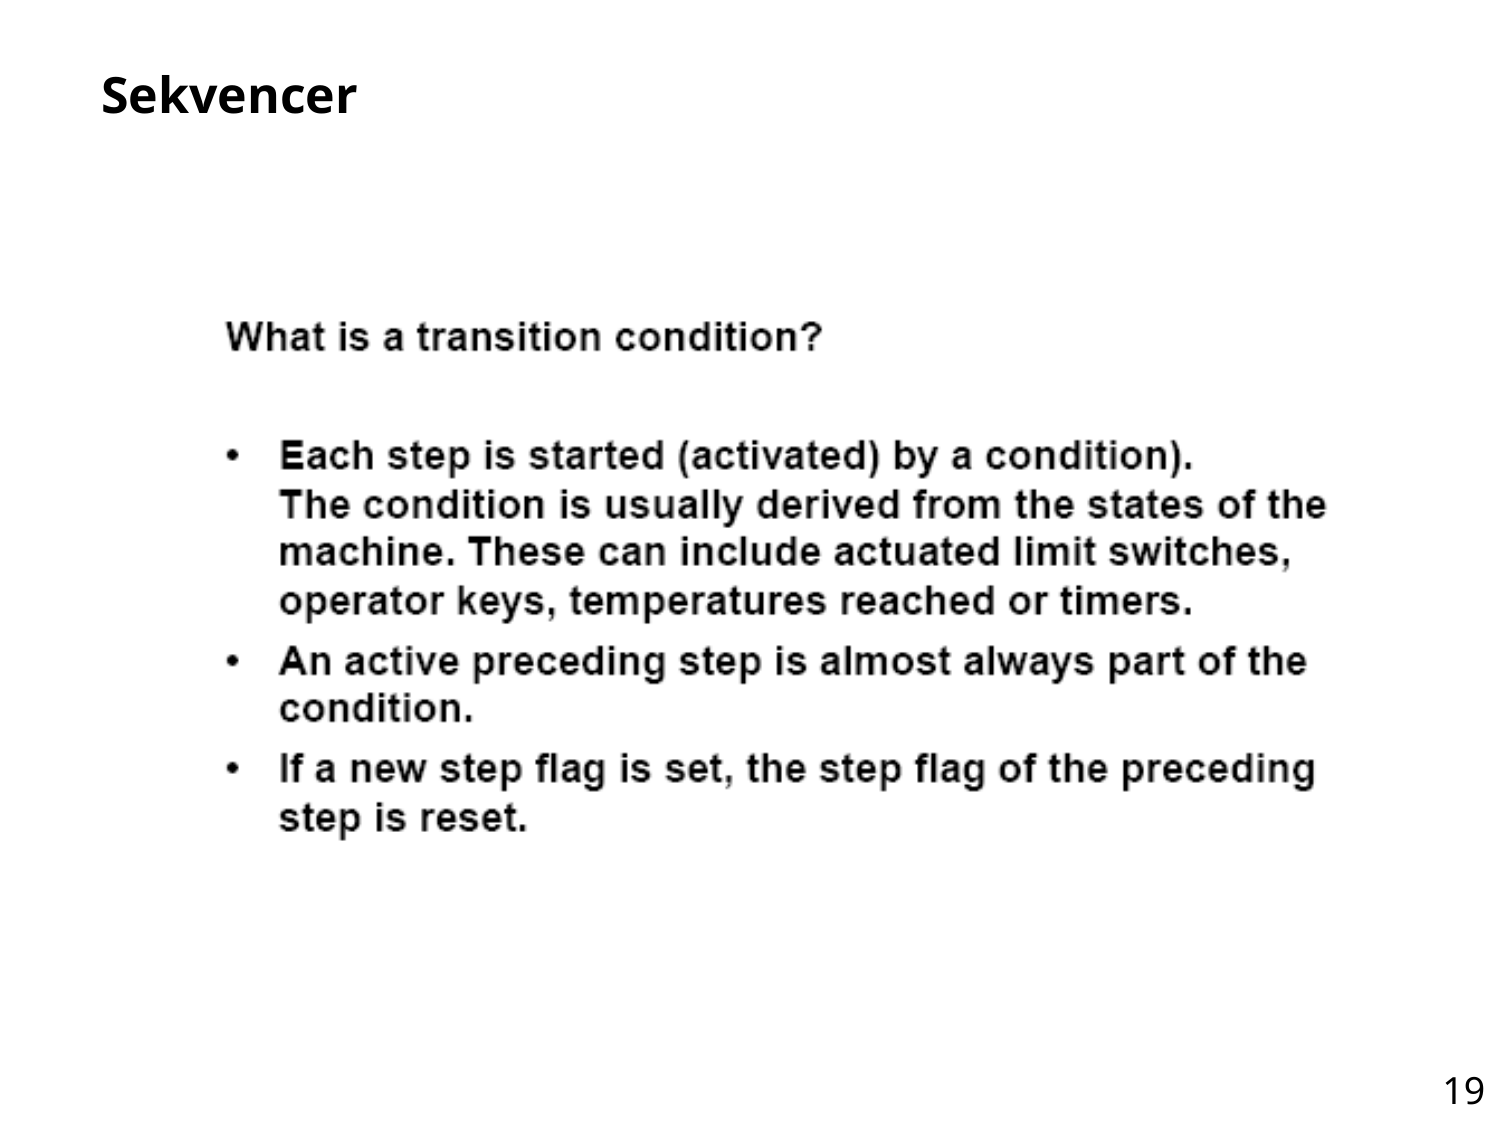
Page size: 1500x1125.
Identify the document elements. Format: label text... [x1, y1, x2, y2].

text_box Sekvencer [86, 55, 374, 131]
picture [192, 291, 1343, 870]
